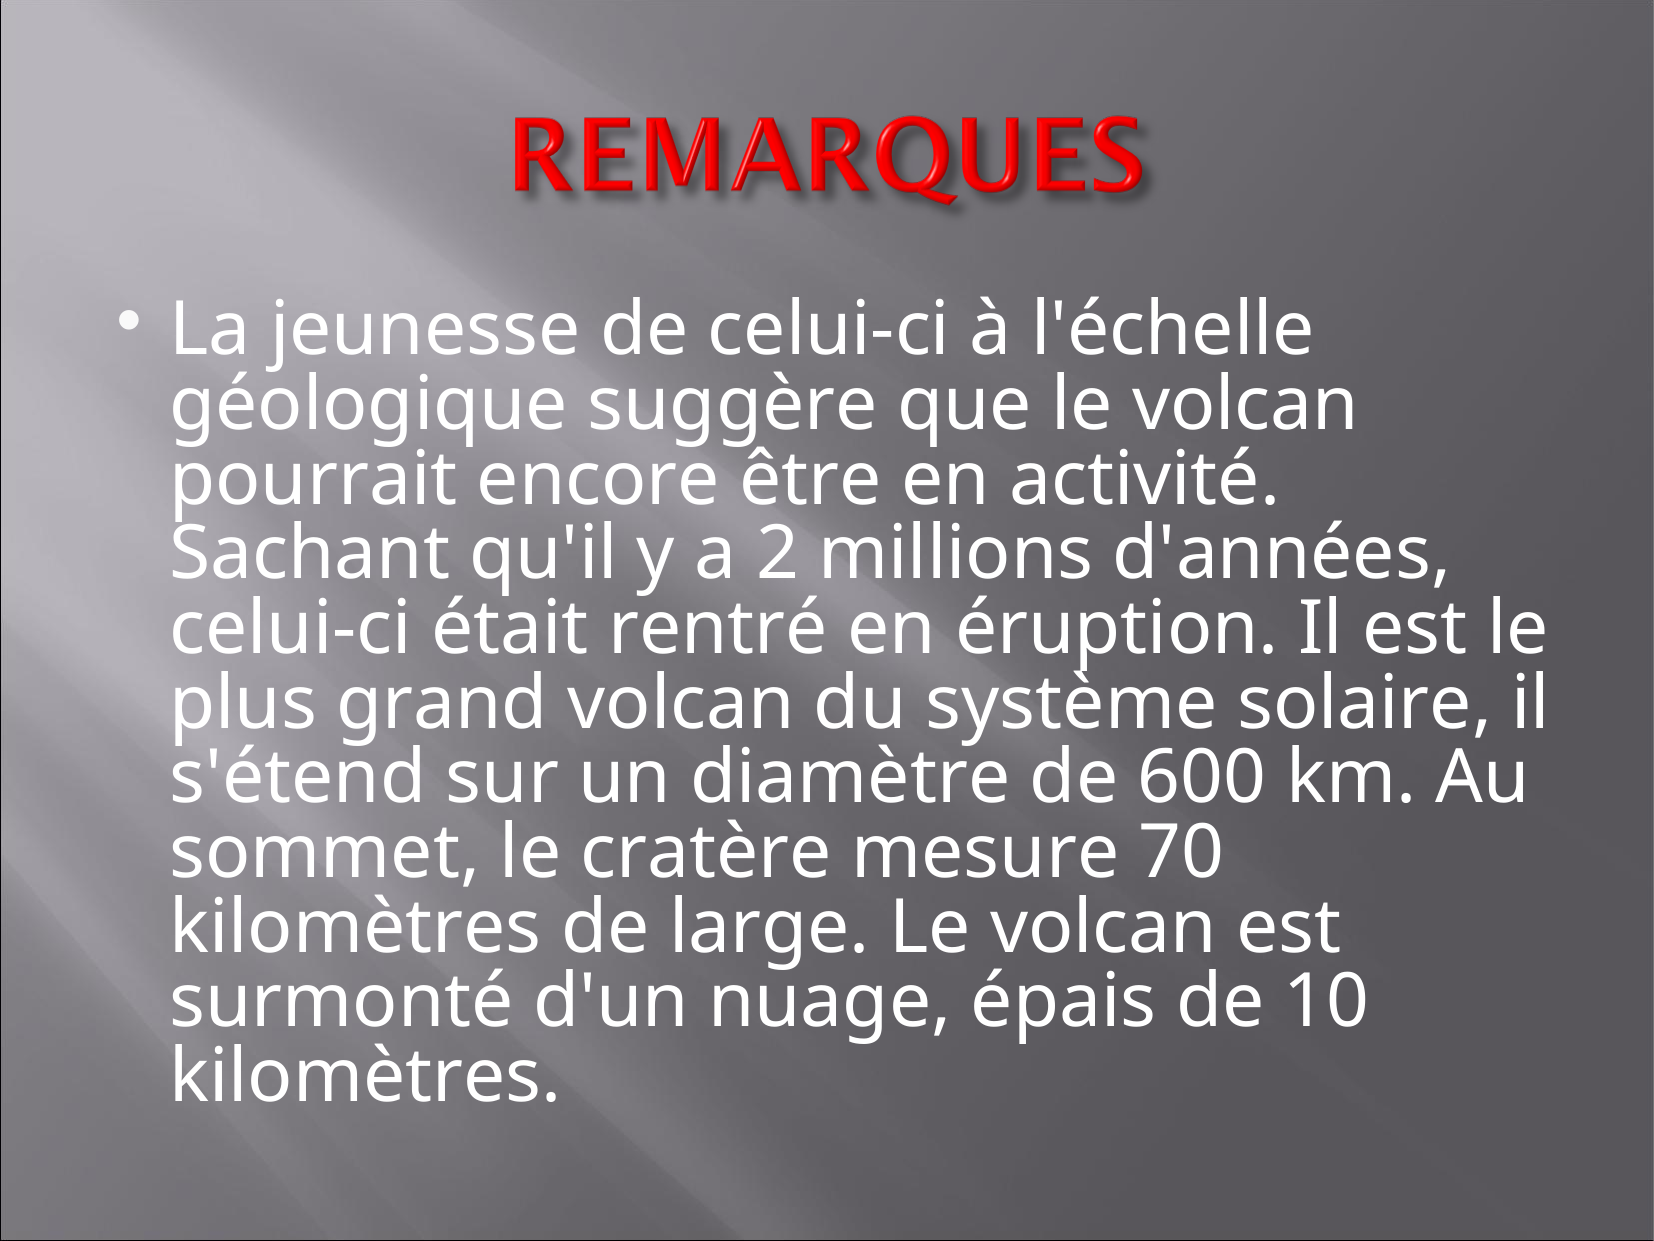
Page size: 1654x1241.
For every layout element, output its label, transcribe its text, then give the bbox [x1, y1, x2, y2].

picture [0, 0, 1654, 1241]
text_box [82, 47, 1572, 259]
list La jeunesse de celui-ci à l'échelle géologique suggère que le volcan pourrait encore être en activité. Sachant qu'il y a 2 millions d'années, celui-ci était rentré en éruption. Il est le plus grand volcan du système solaire, il s'étend sur un diamètre de 600 km. Au sommet, le cratère mesure 70 kilomètres de large. Le volcan est surmonté d'un nuage, épais de 10 kilomètres. [82, 290, 1571, 1094]
